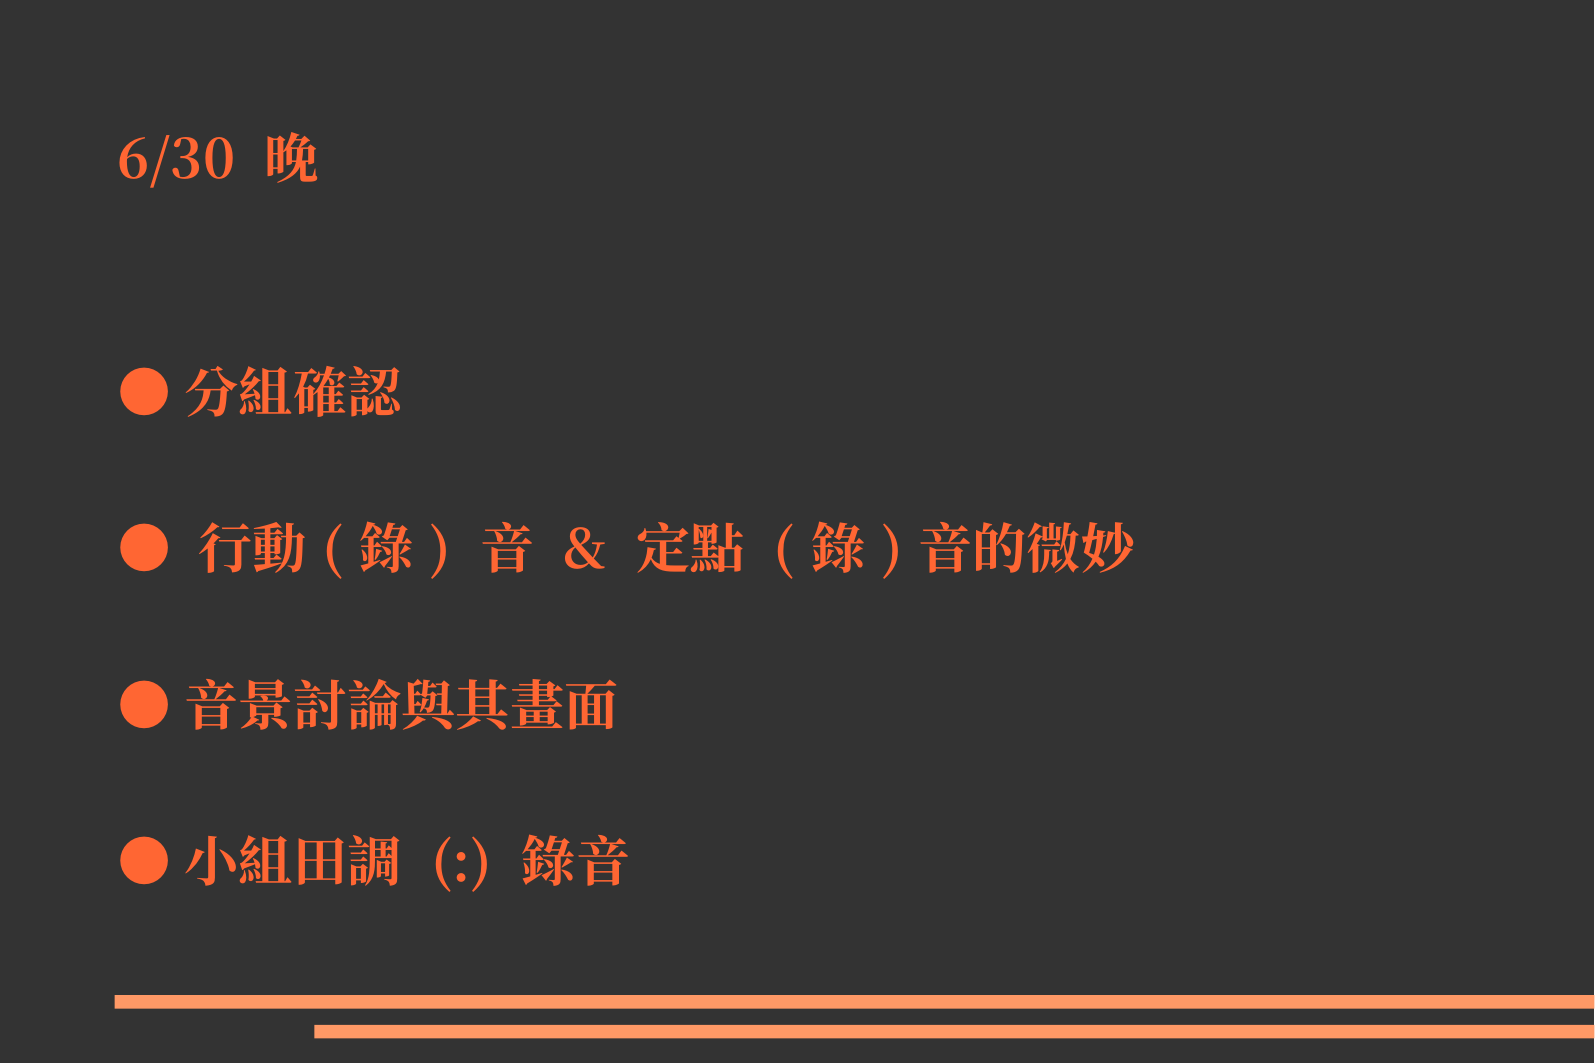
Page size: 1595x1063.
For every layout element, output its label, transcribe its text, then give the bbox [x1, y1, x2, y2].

title 6/30 晚 ● 分組確認 ● 行動(錄) 音 & 定點 (錄)音的微妙 ● 音景討論與其畫面 ● 小組田調 (:) 錄音 [117, 199, 1479, 814]
